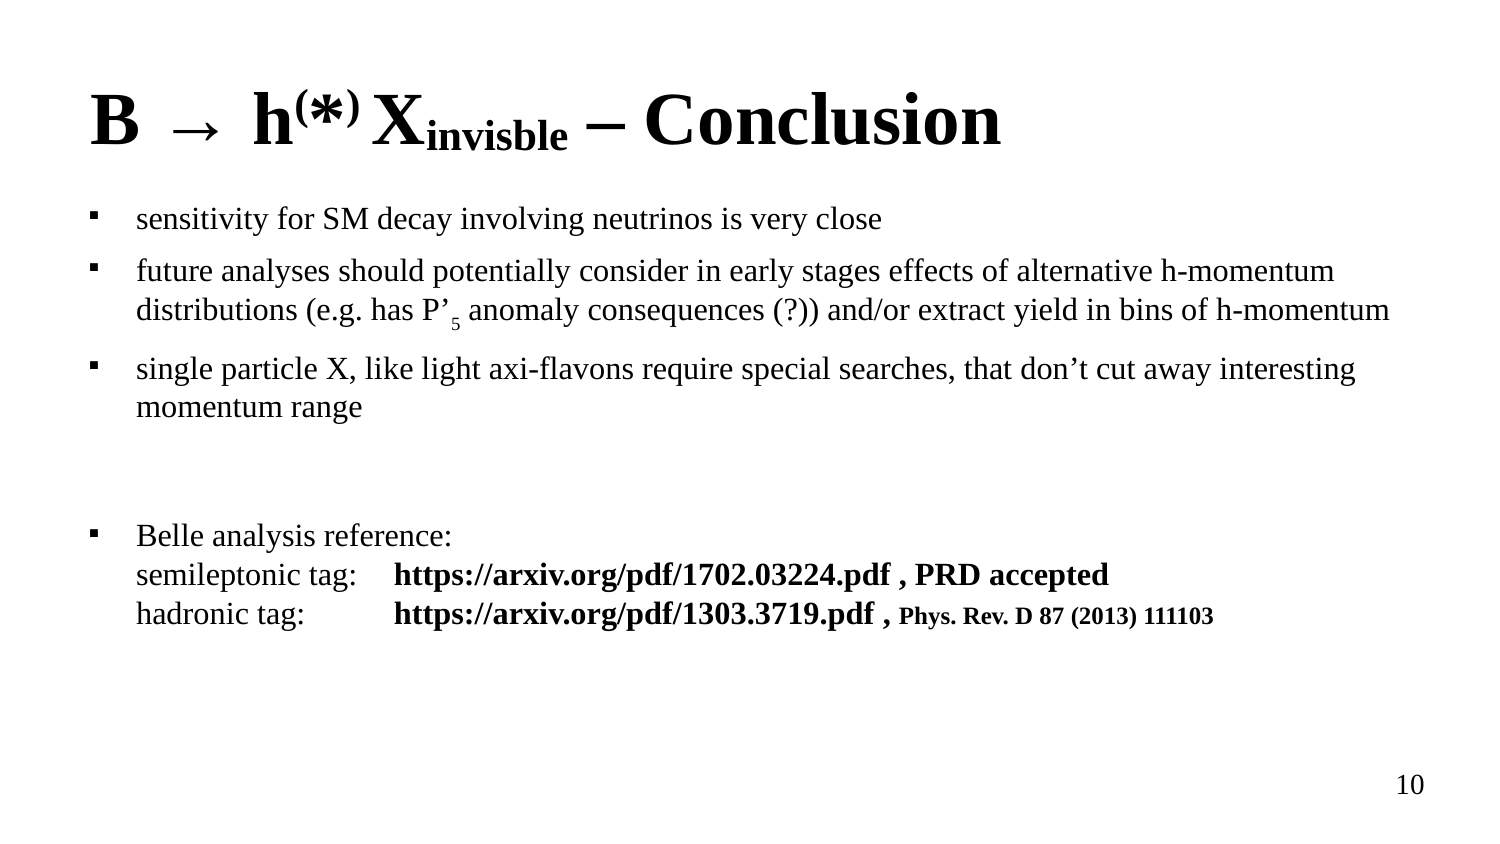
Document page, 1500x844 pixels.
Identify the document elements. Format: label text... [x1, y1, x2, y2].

title B → h(*) Xinvisble – Conclusion [75, 33, 1425, 175]
list sensitivity for SM decay involving neutrinos is very close future analyses should potentially consider in early stages effects of alternative h-momentum distributions (e.g. has P’5 anomaly consequences (?)) and/or extract yield in bins of h-momentum single particle X, like light axi-flavons require special searches, that don’t cut away interesting momentum range Belle analysis reference: semileptonic tag: https://arxiv.org/pdf/1702.03224.pdf , PRD accepted hadronic tag: https://arxiv.org/pdf/1303.3719.pdf , Phys. Rev. D 87 (2013) 111103 [75, 197, 1395, 687]
